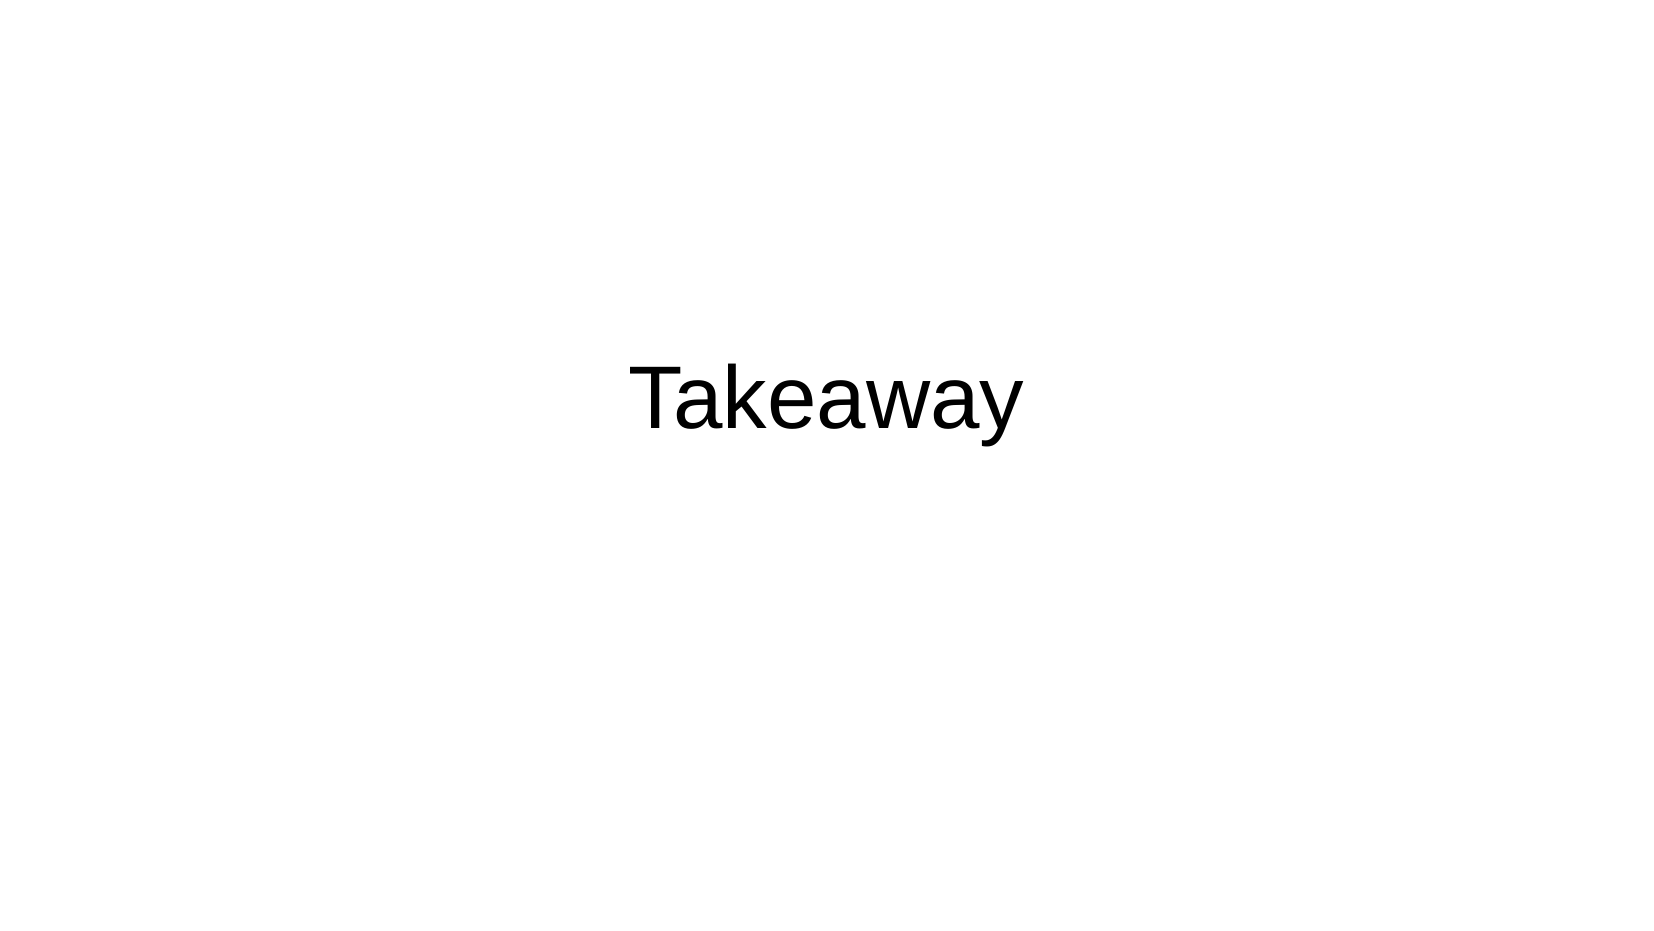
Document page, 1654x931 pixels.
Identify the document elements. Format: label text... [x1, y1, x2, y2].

subtitle Takeaway [82, 37, 1571, 758]
